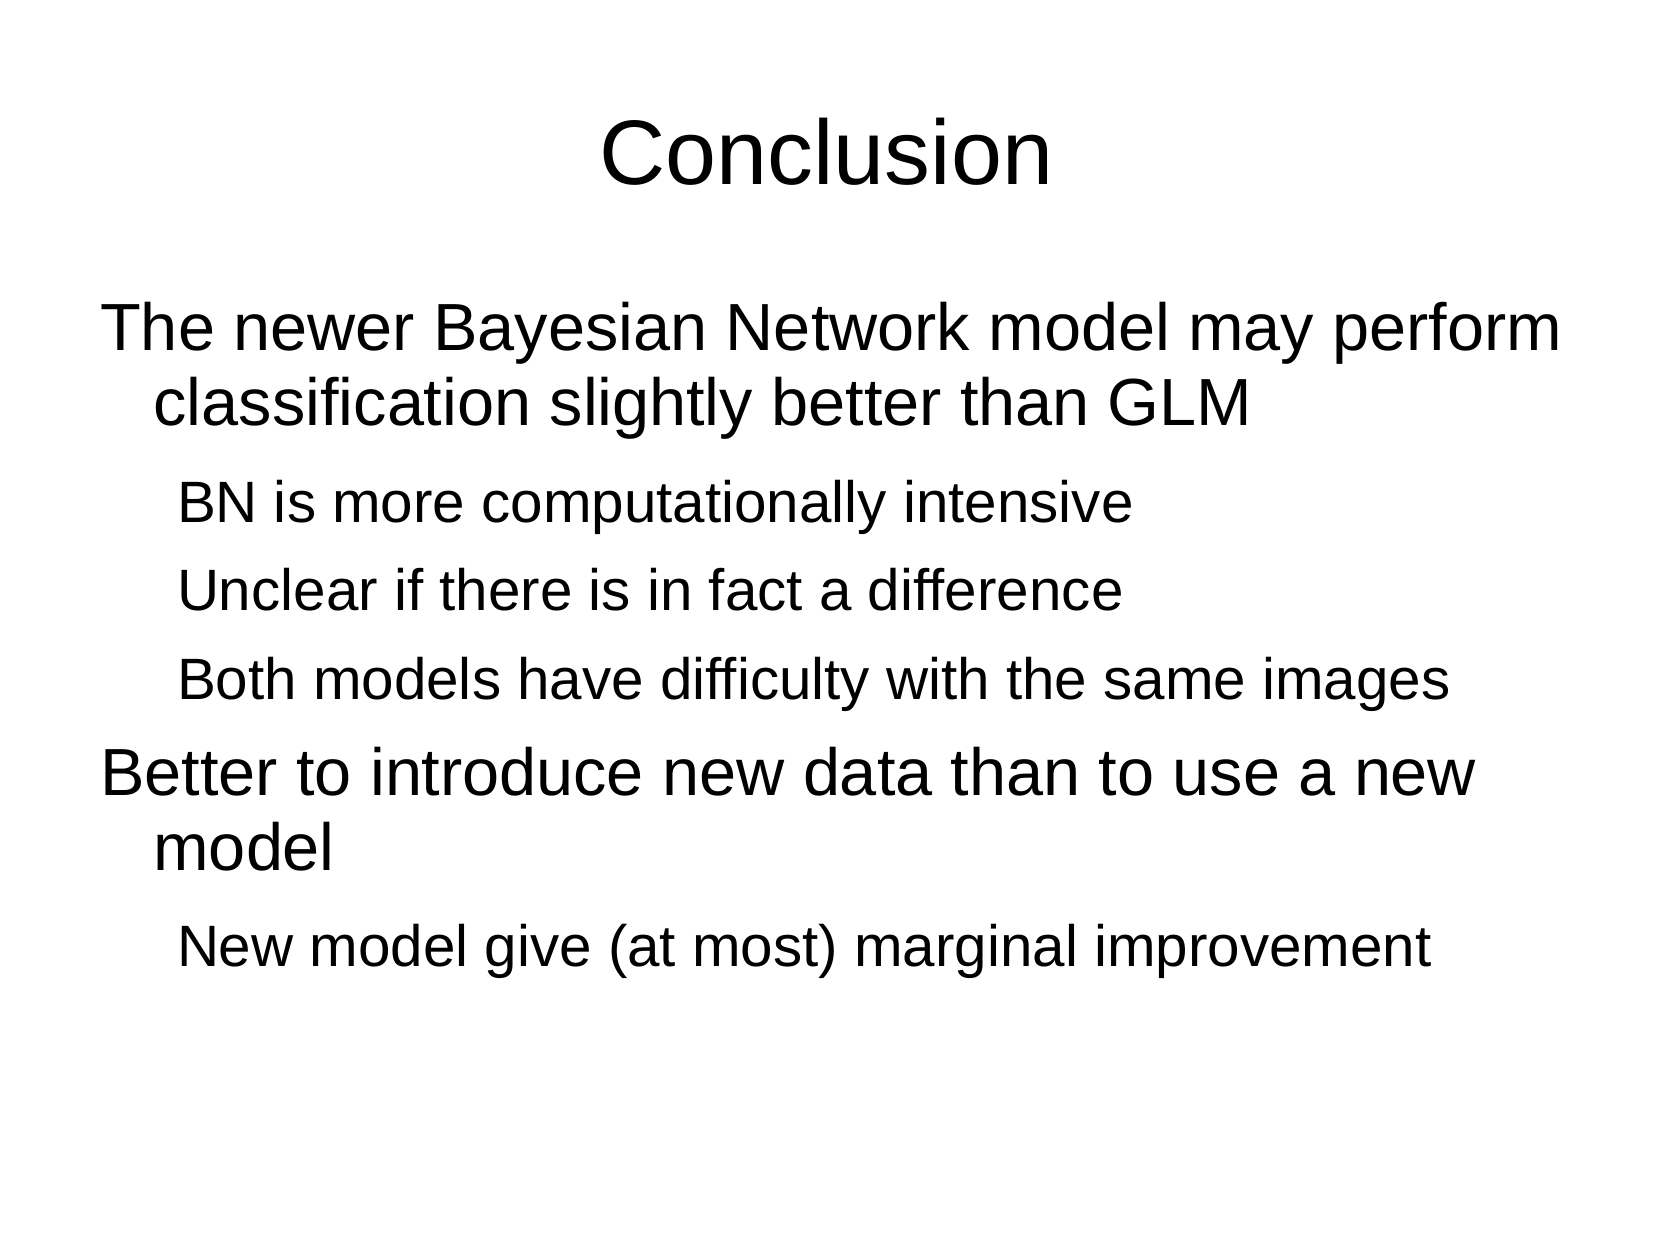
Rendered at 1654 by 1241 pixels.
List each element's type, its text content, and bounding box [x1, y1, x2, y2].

list The newer Bayesian Network model may perform classification slightly better than GLM BN is more computationally intensive Unclear if there is in fact a difference Both models have difficulty with the same images Better to introduce new data than to use a new model New model give (at most) marginal improvement [82, 290, 1571, 1094]
title Conclusion [82, 49, 1571, 257]
